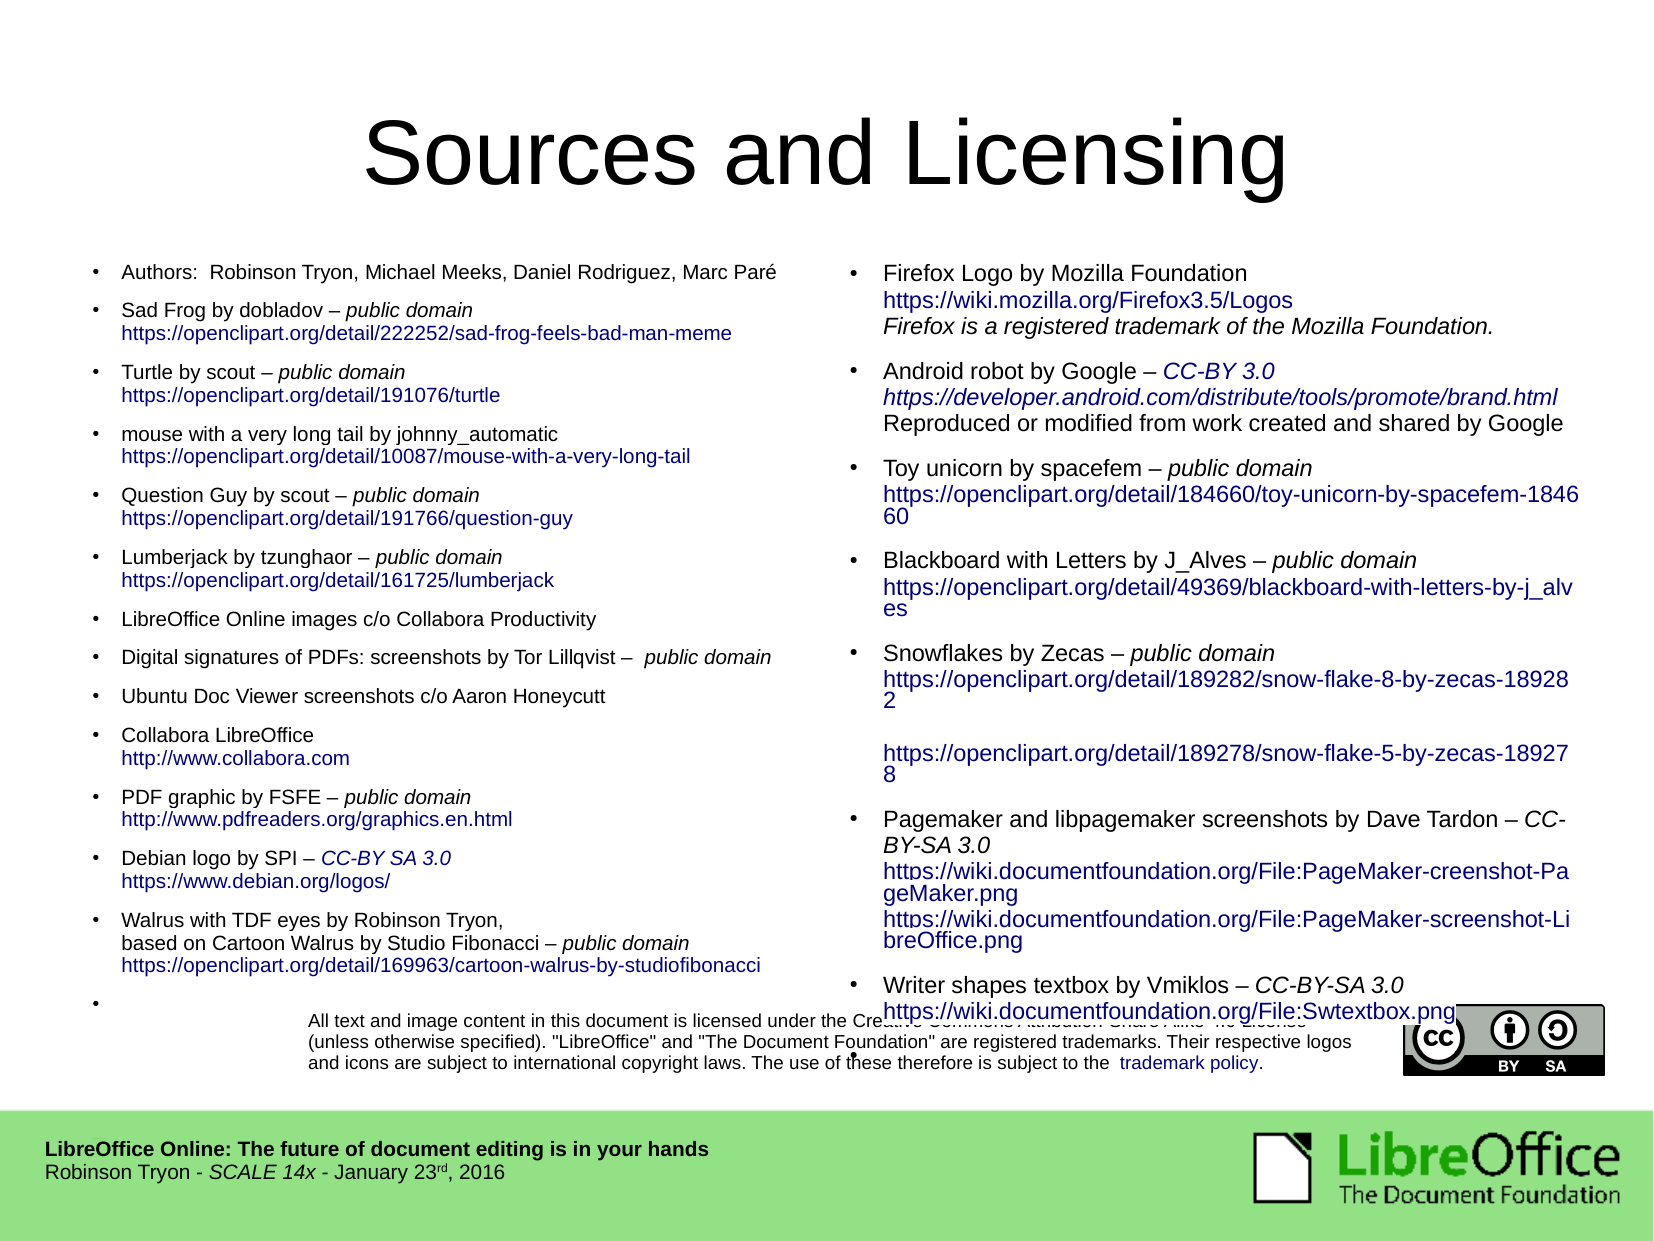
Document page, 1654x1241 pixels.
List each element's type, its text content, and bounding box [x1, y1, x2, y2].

picture [0, 0, 1654, 1241]
text_box All text and image content in this document is licensed under the Creative Commons Attribution-Share Alike 4.0 License (unless otherwise specified). "LibreOffice" and "The Document Foundation" are registered trademarks. Their respective logos and icons are subject to international copyright laws. The use of these therefore is subject to the trademark policy. [308, 1010, 1359, 1074]
list Firefox Logo by Mozilla Foundation https://wiki.mozilla.org/Firefox3.5/Logos Firefox is a registered trademark of the Mozilla Foundation. Android robot by Google – CC-BY 3.0 https://developer.android.com/distribute/tools/promote/brand.html Reproduced or modified from work created and shared by Google Toy unicorn by spacefem – public domain https://openclipart.org/detail/184660/toy-unicorn-by-spacefem-184660 Blackboard with Letters by J_Alves – public domain https://openclipart.org/detail/49369/blackboard-with-letters-by-j_alves Snowflakes by Zecas – public domain https://openclipart.org/detail/189282/snow-flake-8-by-zecas-189282 https://openclipart.org/detail/189278/snow-flake-5-by-zecas-189278 Pagemaker and libpagemaker screenshots by Dave Tardon – CC-BY-SA 3.0 https://wiki.documentfoundation.org/File:PageMaker-creenshot-PageMaker.pnghttps://wiki.documentfoundation.org/File:PageMaker-screenshot-LibreOffice.png Writer shapes textbox by Vmiklos – CC-BY-SA 3.0 https://wiki.documentfoundation.org/File:Swtextbox.png [838, 260, 1581, 981]
title Sources and Licensing [82, 49, 1571, 257]
list Authors: Robinson Tryon, Michael Meeks, Daniel Rodriguez, Marc Paré Sad Frog by dobladov – public domain https://openclipart.org/detail/222252/sad-frog-feels-bad-man-meme Turtle by scout – public domain https://openclipart.org/detail/191076/turtle mouse with a very long tail by johnny_automatic https://openclipart.org/detail/10087/mouse-with-a-very-long-tail Question Guy by scout – public domain https://openclipart.org/detail/191766/question-guy Lumberjack by tzunghaor – public domain https://openclipart.org/detail/161725/lumberjack LibreOffice Online images c/o Collabora Productivity Digital signatures of PDFs: screenshots by Tor Lillqvist – public domain Ubuntu Doc Viewer screenshots c/o Aaron Honeycutt Collabora LibreOffice http://www.collabora.com PDF graphic by FSFE – public domain http://www.pdfreaders.org/graphics.en.html Debian logo by SPI – CC-BY SA 3.0 https://www.debian.org/logos/ Walrus with TDF eyes by Robinson Tryon, based on Cartoon Walrus by Studio Fibonacci – public domain https://openclipart.org/detail/169963/cartoon-walrus-by-studiofibonacci [82, 260, 826, 981]
